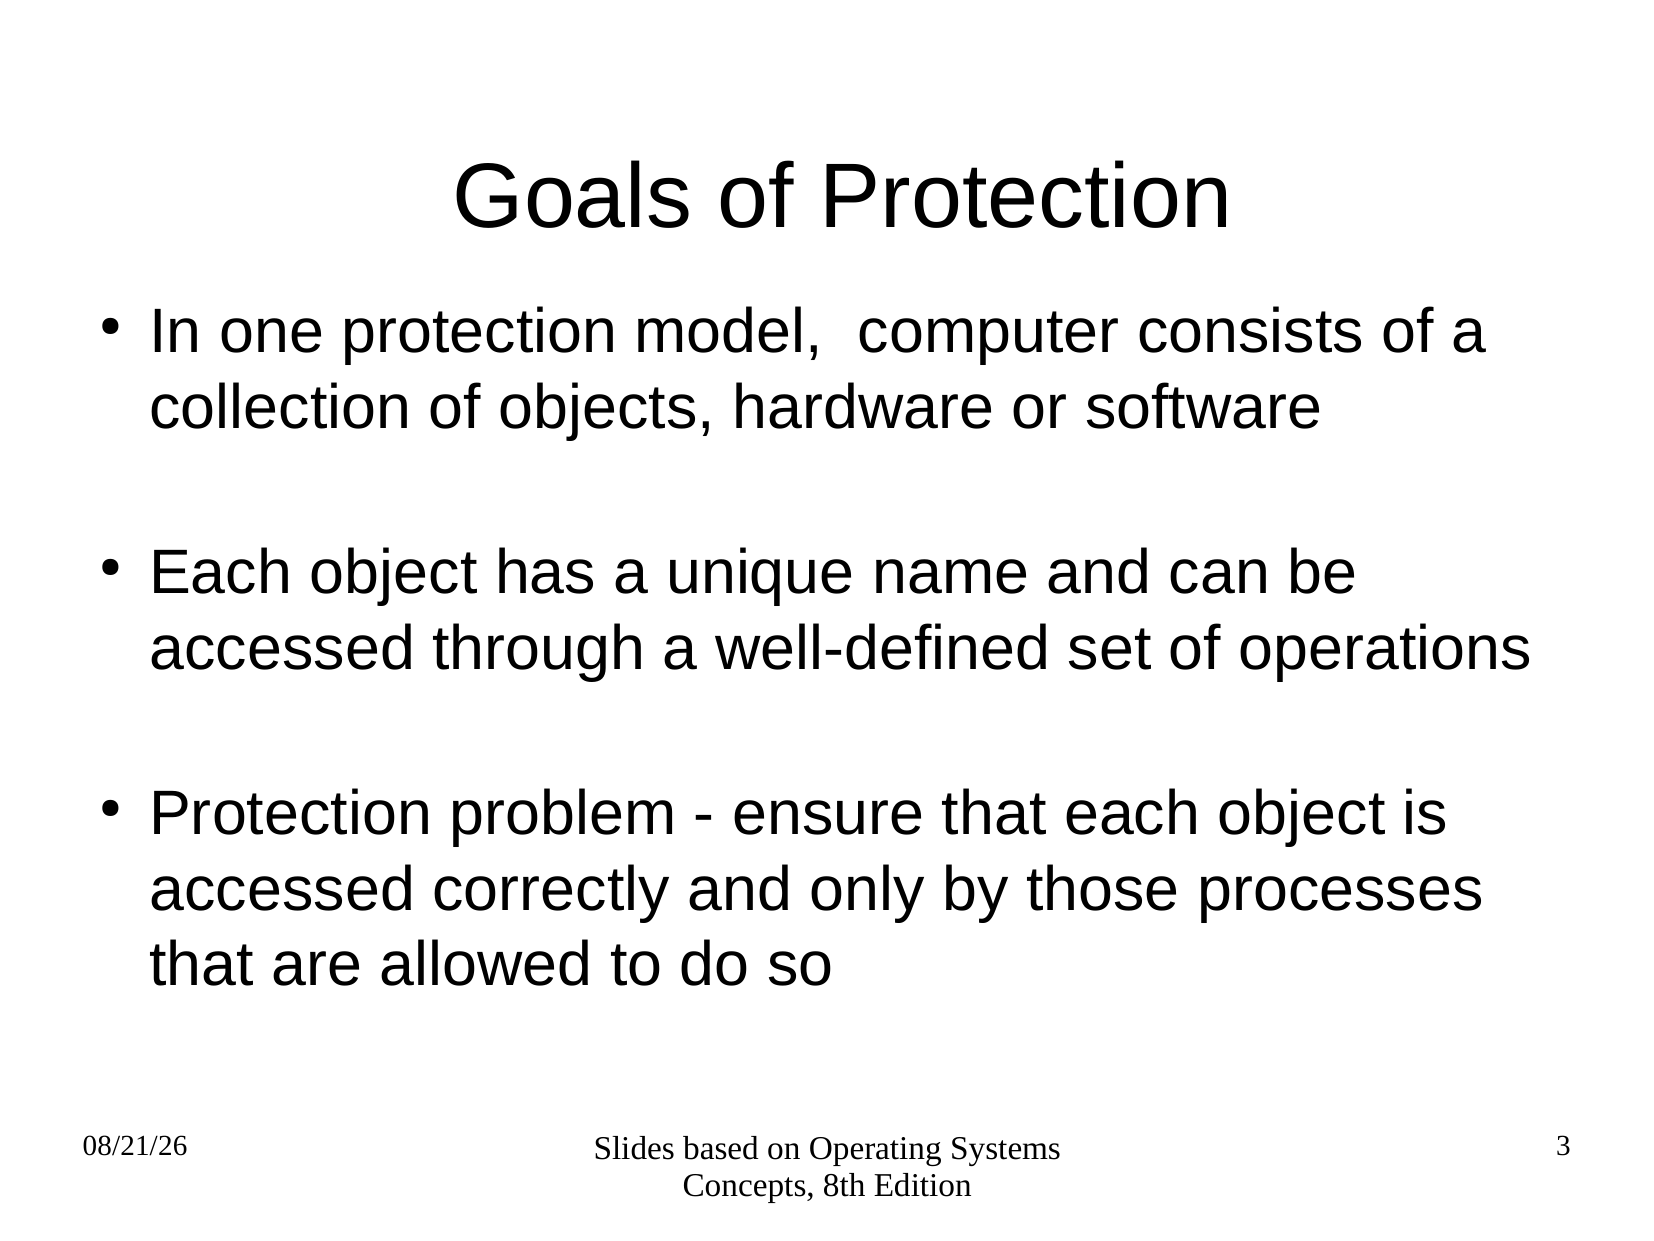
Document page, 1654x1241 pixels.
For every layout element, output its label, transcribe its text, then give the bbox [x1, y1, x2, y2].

title Goals of Protection [82, 49, 1571, 257]
list In one protection model, computer consists of a collection of objects, hardware or software Each object has a unique name and can be accessed through a well-defined set of operations Protection problem - ensure that each object is accessed correctly and only by those processes that are allowed to do so [82, 290, 1571, 1010]
